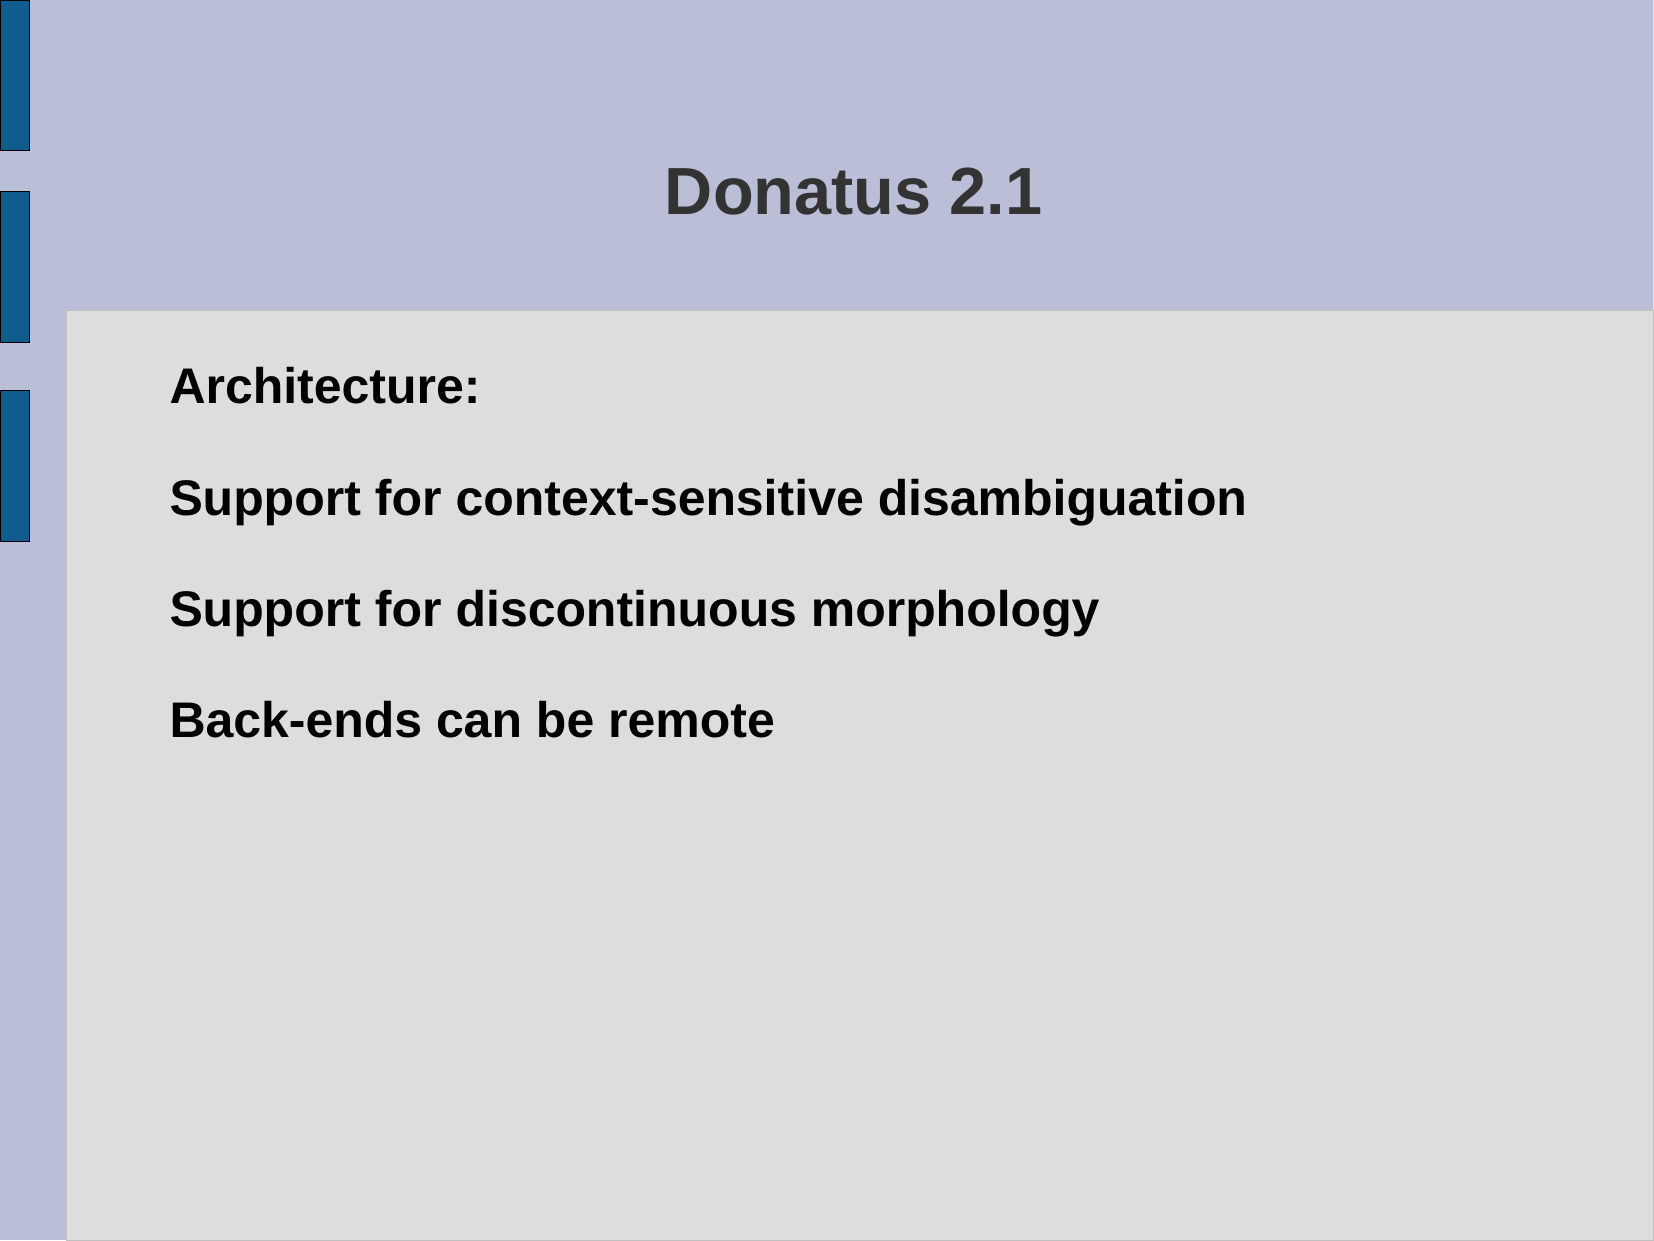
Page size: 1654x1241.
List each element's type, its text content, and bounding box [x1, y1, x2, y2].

title Donatus 2.1 [147, 88, 1560, 296]
text_box Architecture: Support for context-sensitive disambiguation Support for discontinuous morphology Back-ends can be remote [154, 350, 1642, 1148]
